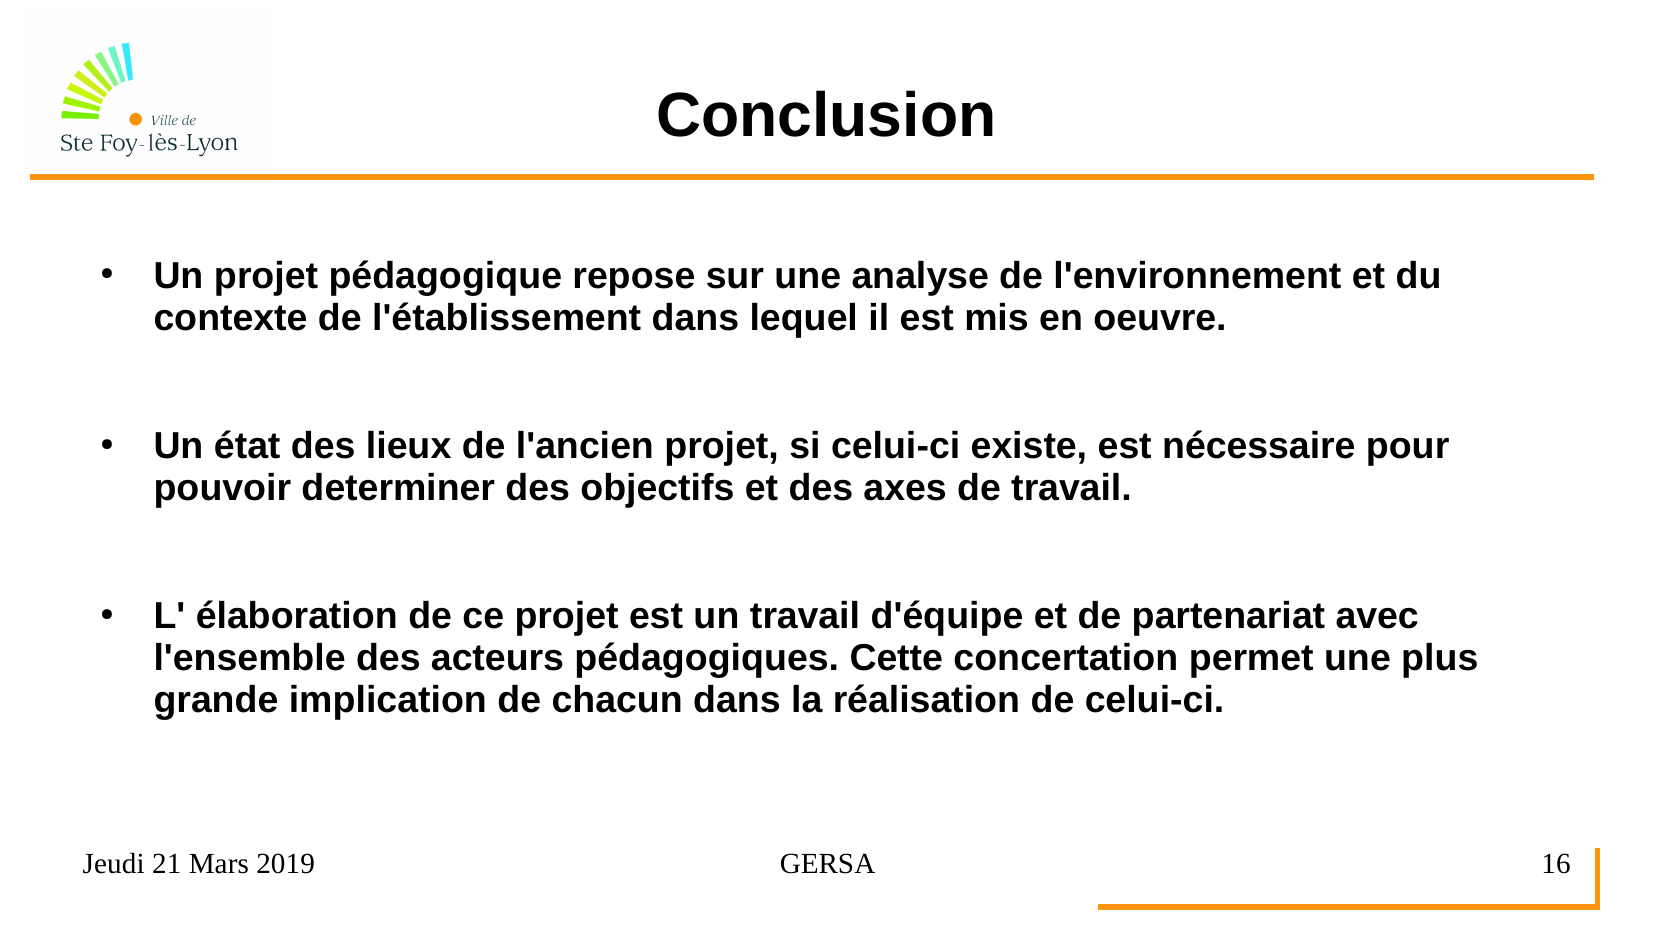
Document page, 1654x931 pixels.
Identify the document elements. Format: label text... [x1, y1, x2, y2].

title Conclusion [82, 37, 1571, 193]
picture [23, 6, 272, 182]
list Un projet pédagogique repose sur une analyse de l'environnement et du contexte de l'établissement dans lequel il est mis en oeuvre. Un état des lieux de l'ancien projet, si celui-ci existe, est nécessaire pour pouvoir determiner des objectifs et des axes de travail. L' élaboration de ce projet est un travail d'équipe et de partenariat avec l'ensemble des acteurs pédagogiques. Cette concertation permet une plus grande implication de chacun dans la réalisation de celui-ci. [82, 217, 1571, 758]
